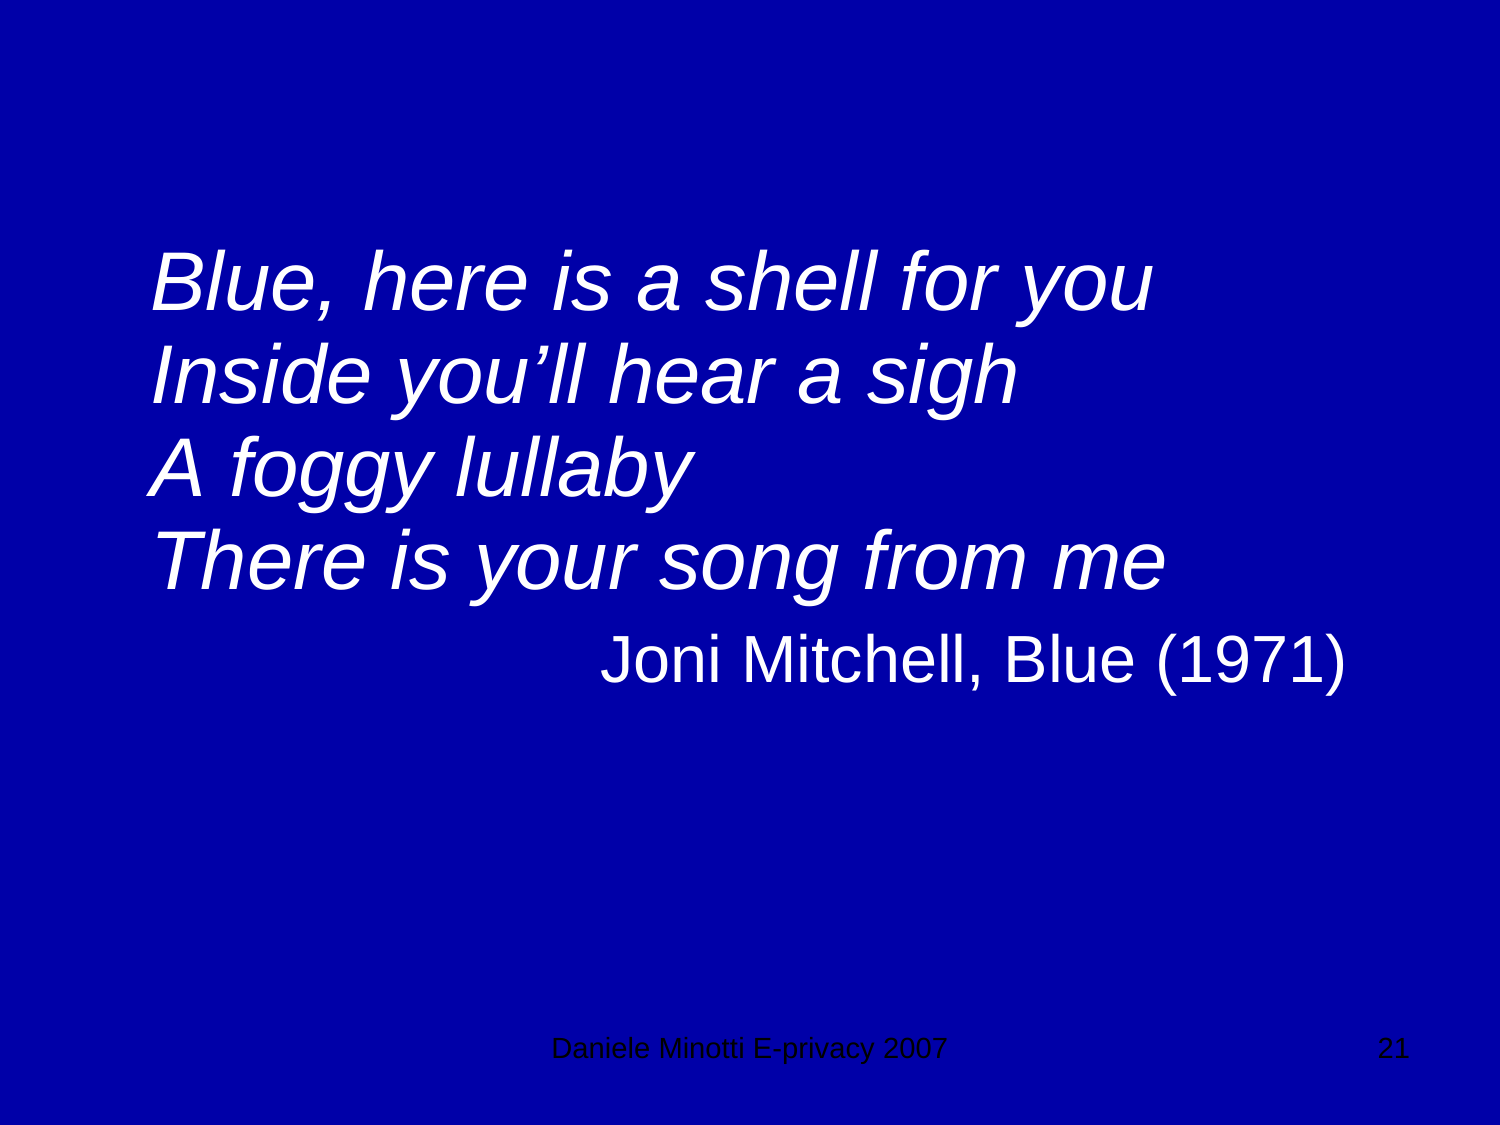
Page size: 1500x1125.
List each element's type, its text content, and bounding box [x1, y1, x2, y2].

title Blue, here is a shell for you Inside you’ll hear a sigh A foggy lullaby There is your song from me Joni Mitchell, Blue (1971) [135, 148, 1388, 788]
